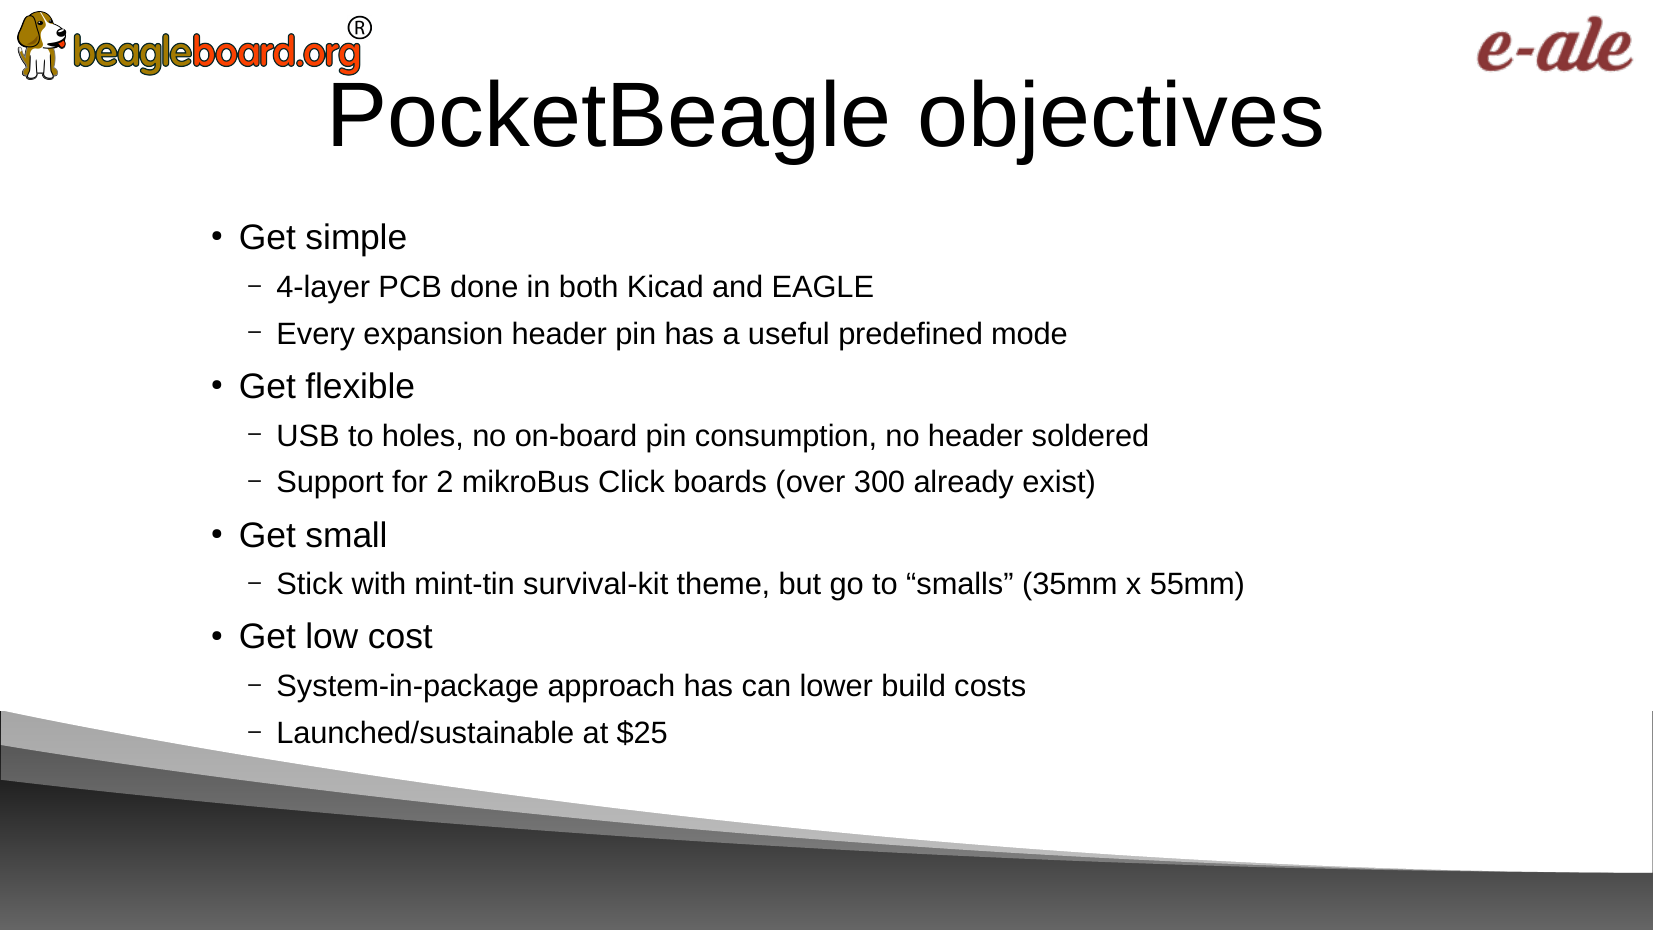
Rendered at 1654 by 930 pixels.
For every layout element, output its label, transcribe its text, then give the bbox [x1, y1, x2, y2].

picture [17, 11, 372, 80]
title PocketBeagle objectives [82, 37, 1571, 193]
picture [1475, 14, 1636, 74]
list Get simple 4-layer PCB done in both Kicad and EAGLE Every expansion header pin has a useful predefined mode Get flexible USB to holes, no on-board pin consumption, no header soldered Support for 2 mikroBus Click boards (over 300 already exist) Get small Stick with mint-tin survival-kit theme, but go to “smalls” (35mm x 55mm) Get low cost System-in-package approach has can lower build costs Launched/sustainable at $25 [201, 217, 1571, 757]
